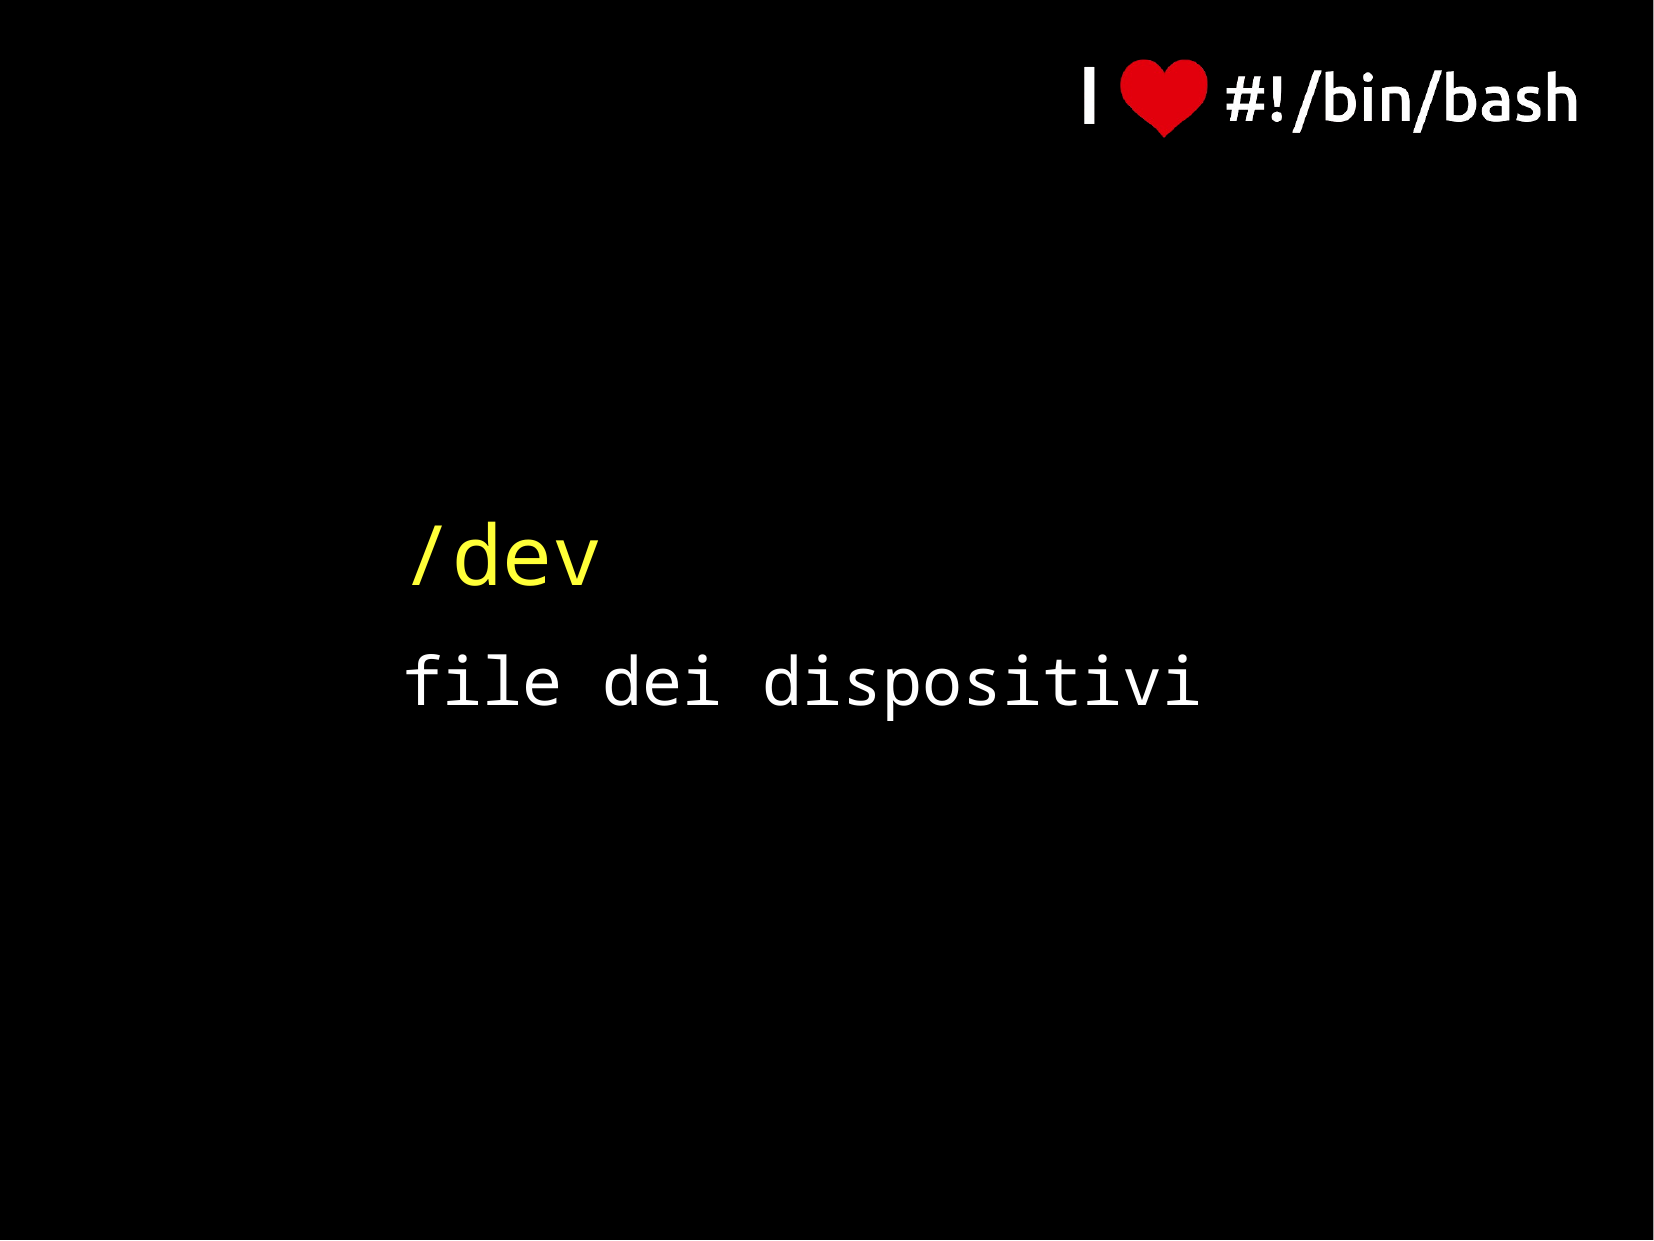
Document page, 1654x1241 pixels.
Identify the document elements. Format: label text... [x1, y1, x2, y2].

text_box /dev file dei dispositivi [387, 488, 1266, 752]
picture [1064, 45, 1595, 154]
